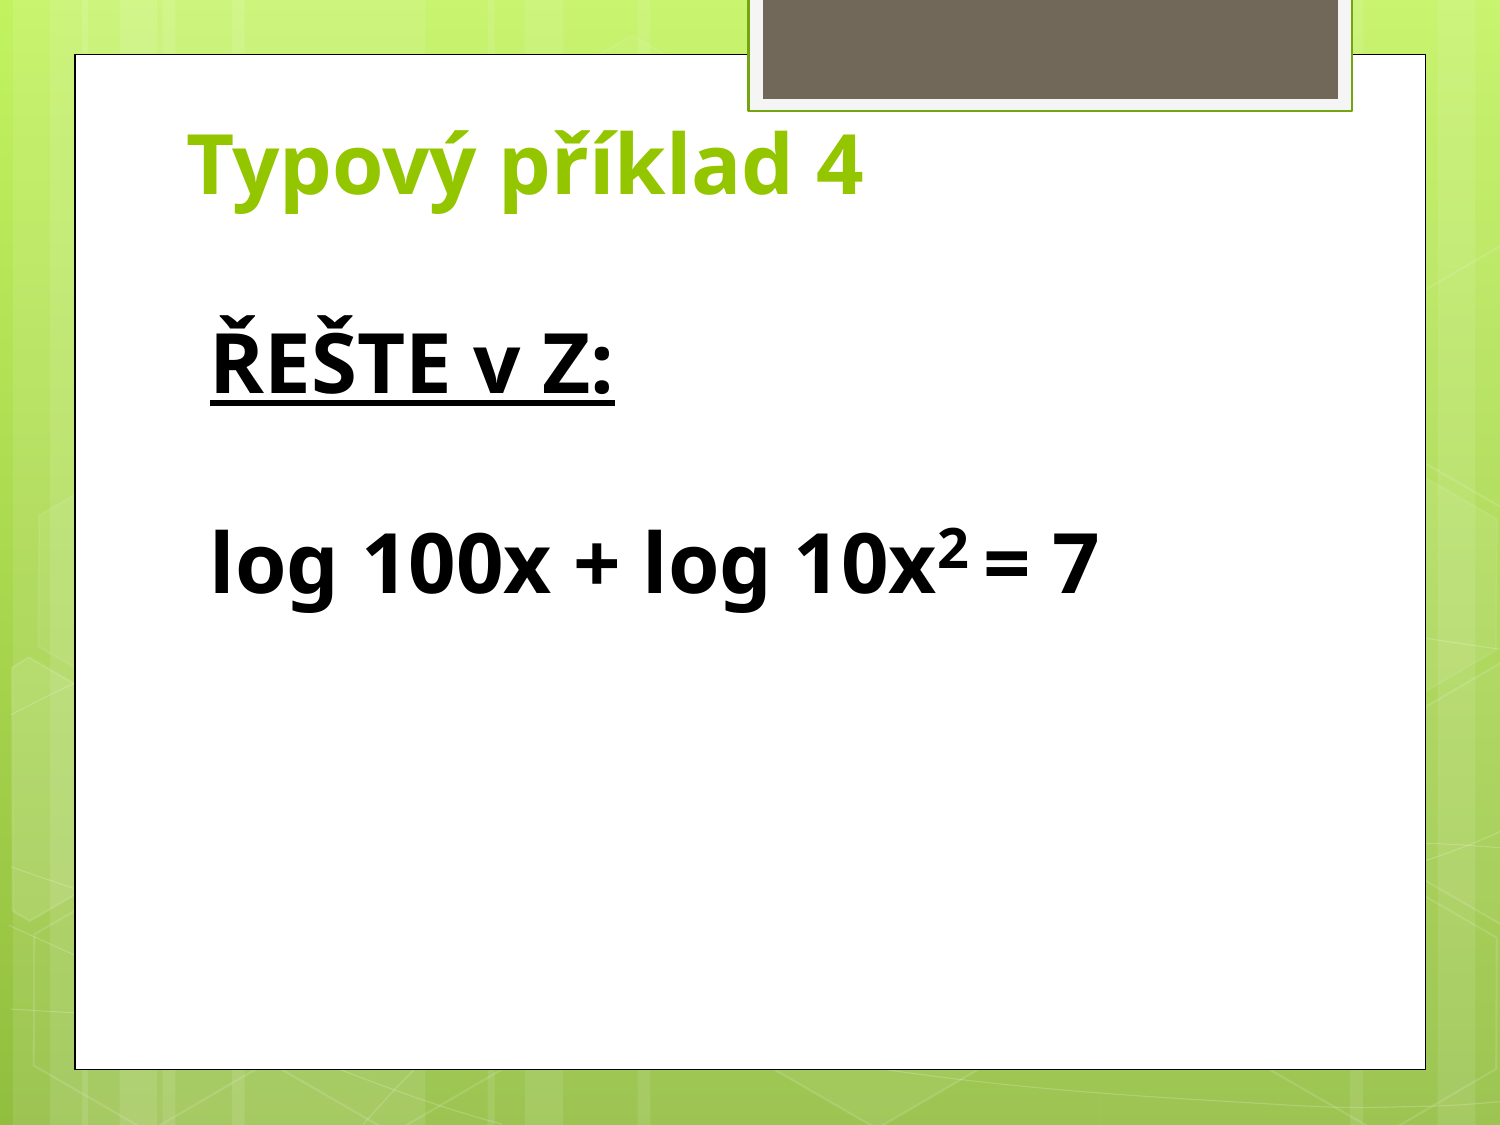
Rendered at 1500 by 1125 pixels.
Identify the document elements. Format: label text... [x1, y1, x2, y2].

text_box ŘEŠTE v Z: log 100x + log 10x2 = 7 [195, 303, 1293, 618]
title Typový příklad 4 [171, 30, 1415, 219]
